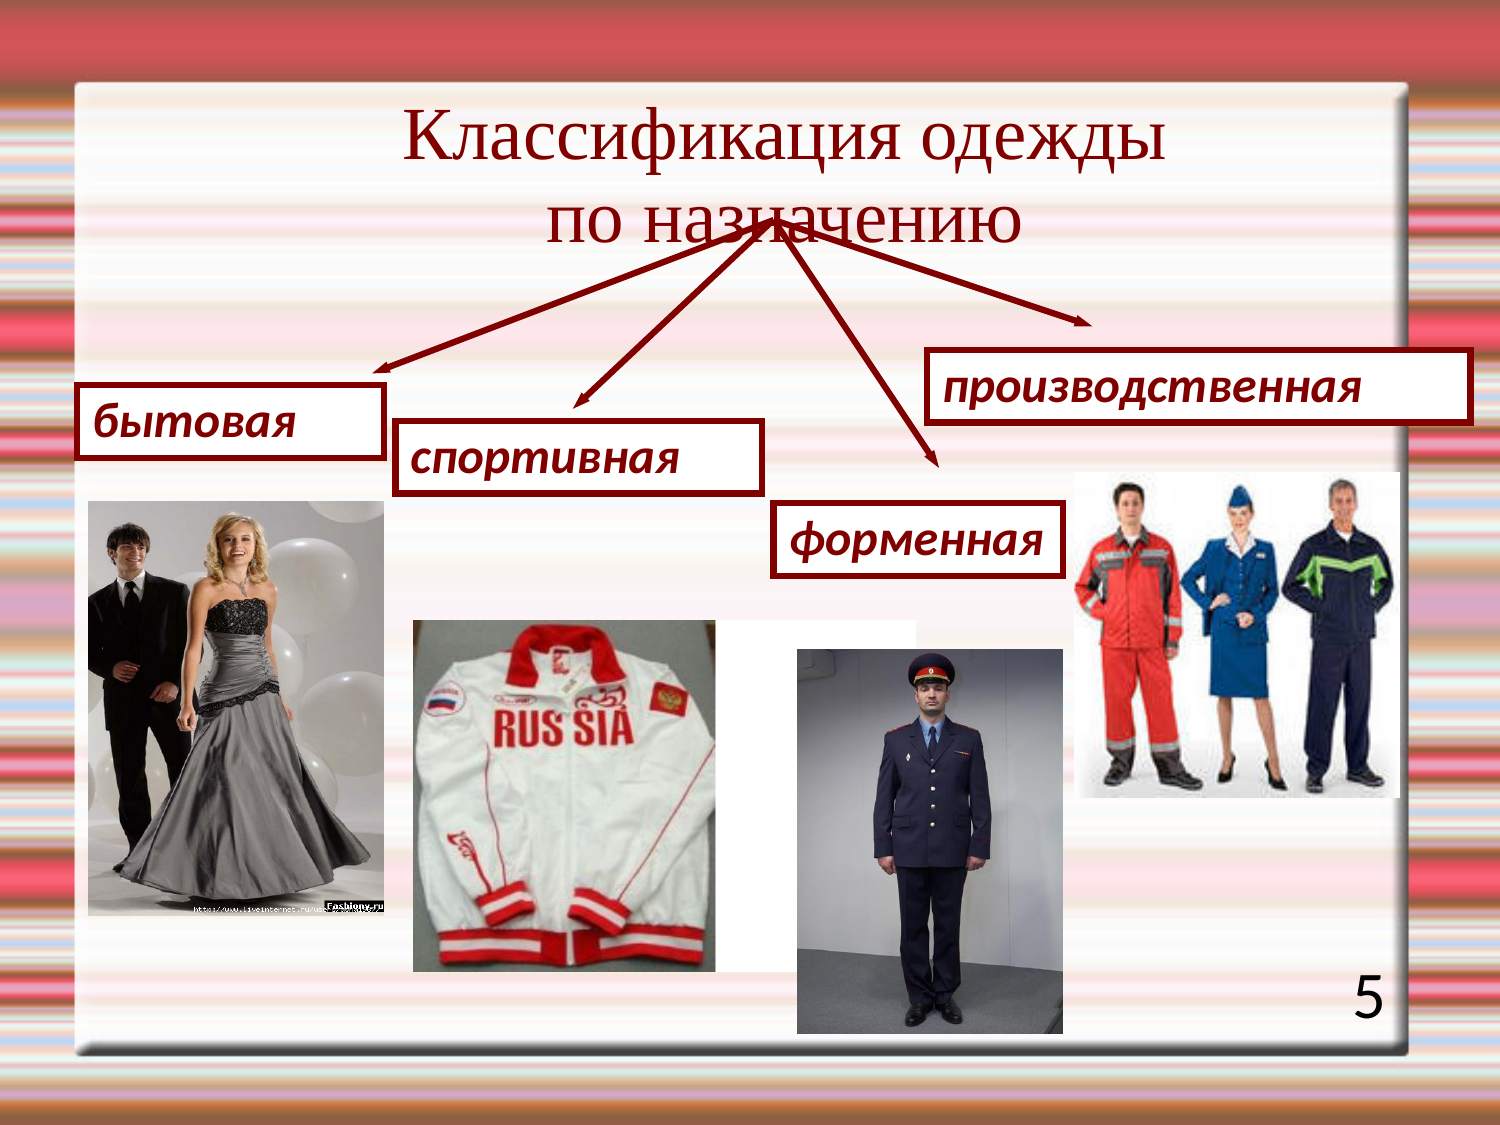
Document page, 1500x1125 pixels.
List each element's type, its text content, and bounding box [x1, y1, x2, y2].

picture [1074, 472, 1400, 798]
text_box спортивная [395, 420, 762, 494]
text_box форменная [773, 503, 1063, 576]
text_box производственная [927, 349, 1471, 423]
picture [88, 501, 384, 916]
text_box Классификация одежды по назначению [277, 78, 1294, 208]
text_box 5 [1324, 960, 1416, 1043]
picture [413, 620, 1063, 1034]
text_box бытовая [76, 385, 384, 458]
